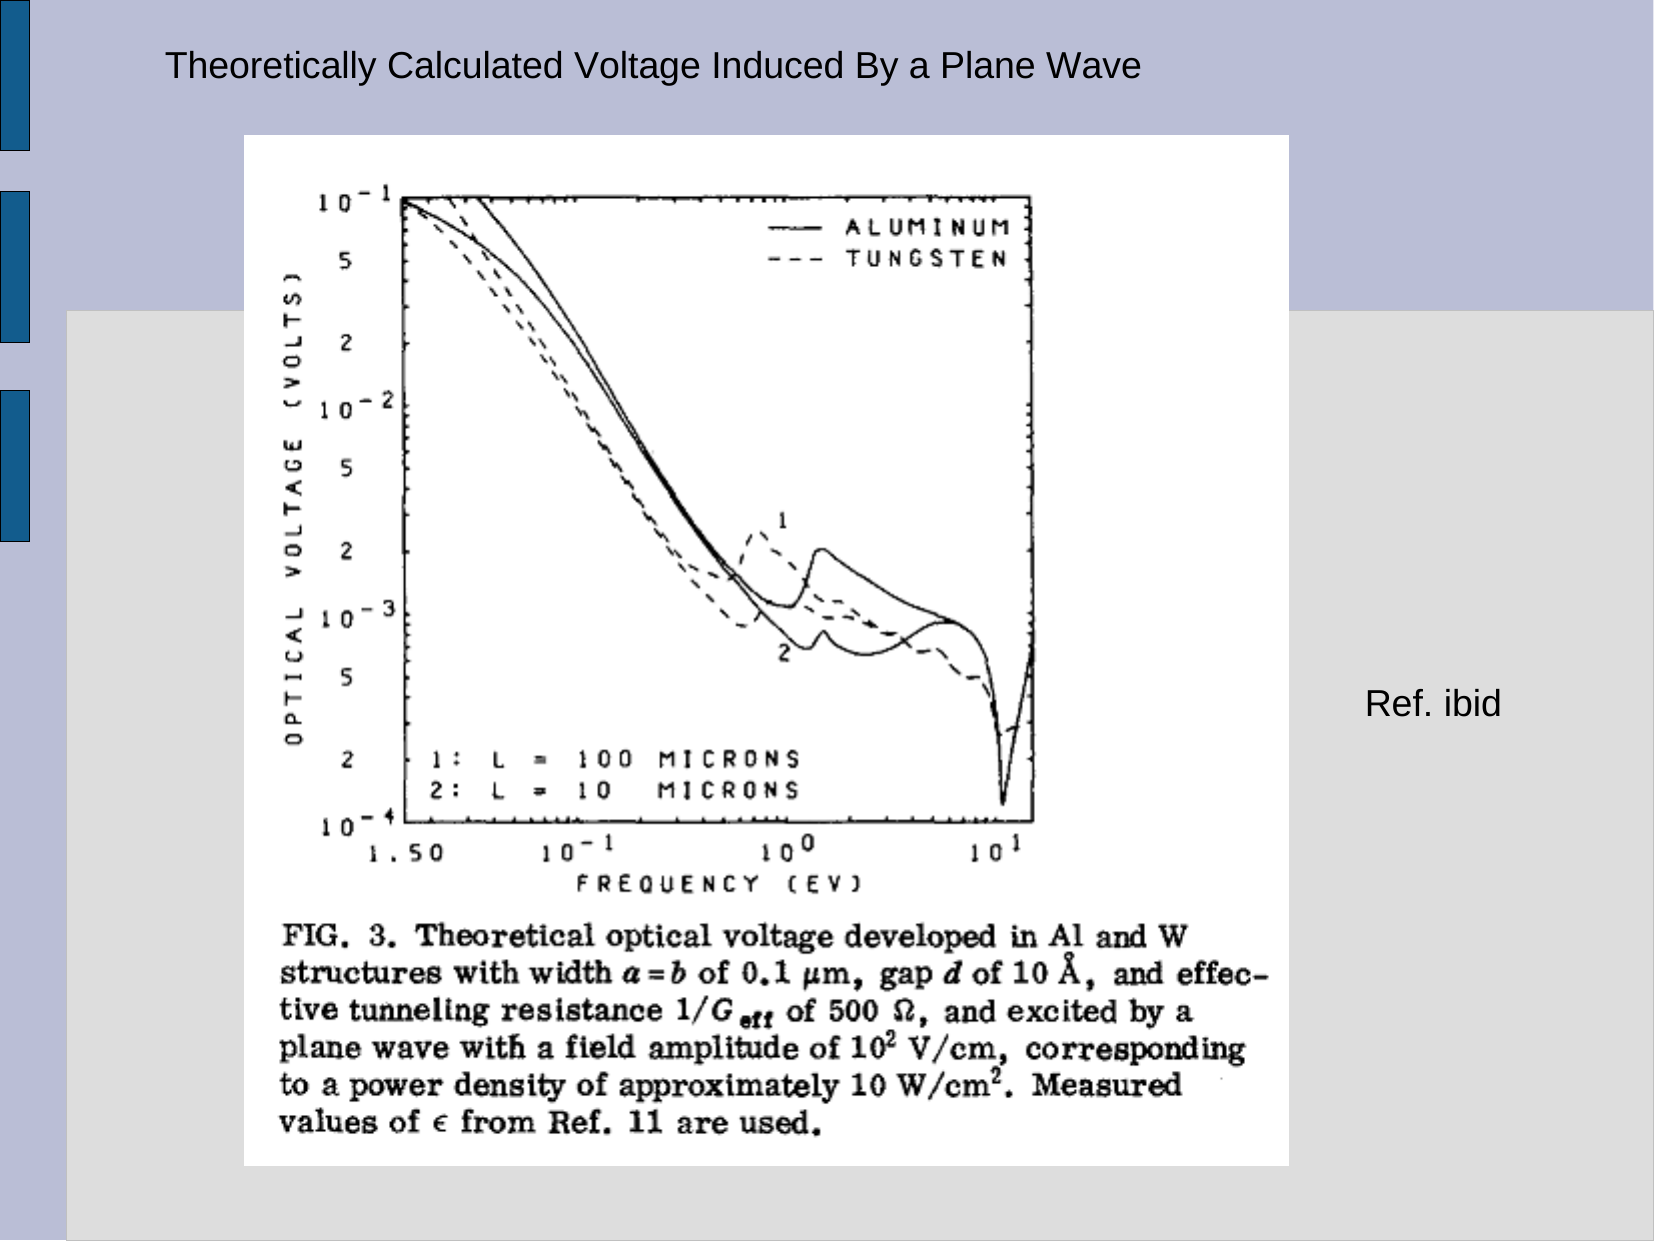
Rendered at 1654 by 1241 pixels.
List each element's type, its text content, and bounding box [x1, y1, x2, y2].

text_box Theoretically Calculated Voltage Induced By a Plane Wave [150, 37, 1157, 95]
picture [244, 135, 1289, 1166]
text_box Ref. ibid [1350, 675, 1517, 732]
